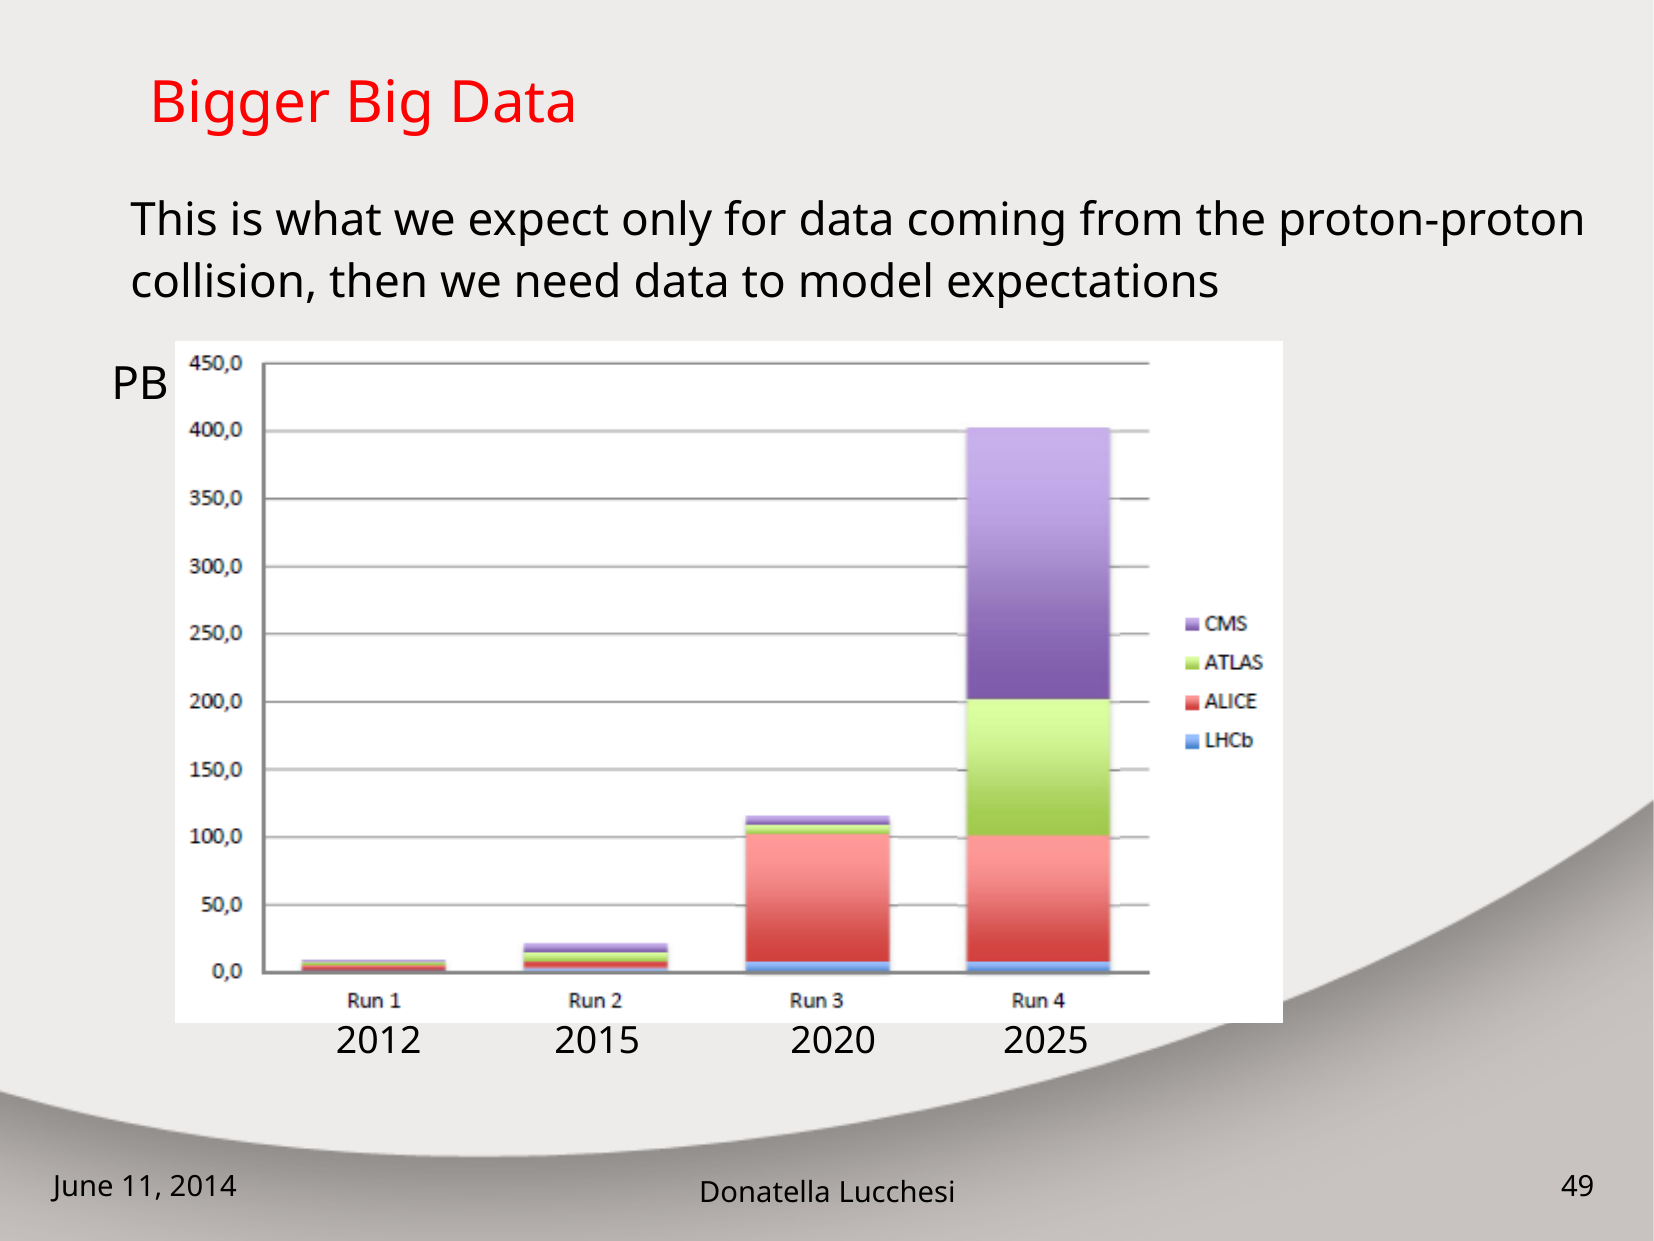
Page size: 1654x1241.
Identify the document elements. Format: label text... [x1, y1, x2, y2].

text_box 2015 [539, 1006, 656, 1074]
text_box 2020 [775, 1006, 898, 1074]
text_box 2025 [988, 1006, 1111, 1074]
text_box PB [96, 343, 179, 422]
picture [0, 0, 1654, 1241]
text_box This is what we expect only for data coming from the proton-proton collision, then we need data to model expectations [115, 178, 1600, 322]
text_box 2012 [321, 1006, 437, 1074]
text_box Bigger Big Data [134, 53, 606, 150]
